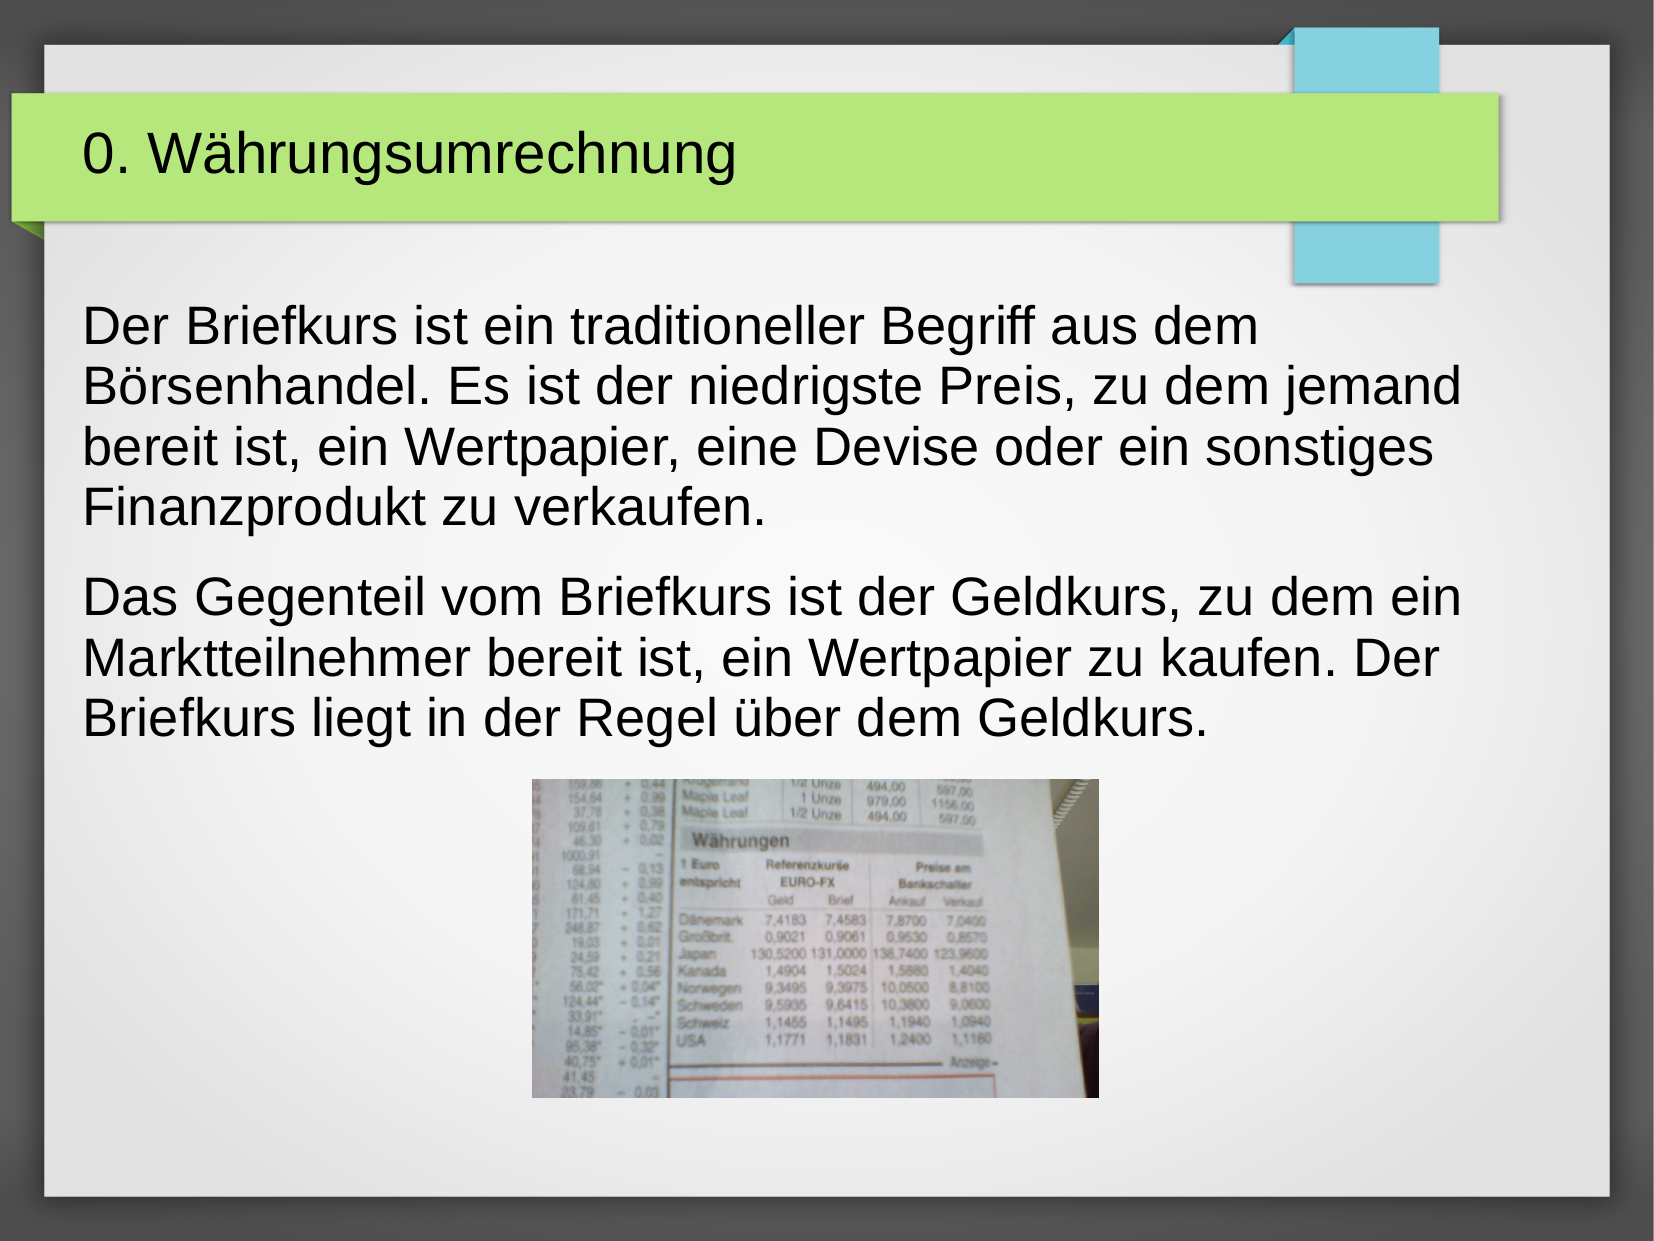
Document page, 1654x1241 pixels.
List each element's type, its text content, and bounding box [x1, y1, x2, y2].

title 0. Währungsumrechnung [82, 94, 1264, 213]
list Der Briefkurs ist ein traditioneller Begriff aus dem Börsenhandel. Es ist der niedrigste Preis, zu dem jemand bereit ist, ein Wertpapier, eine Devise oder ein sonstiges Finanzprodukt zu verkaufen. Das Gegenteil vom Briefkurs ist der Geldkurs, zu dem ein Marktteilnehmer bereit ist, ein Wertpapier zu kaufen. Der Briefkurs liegt in der Regel über dem Geldkurs. [82, 295, 1571, 1015]
picture [0, 0, 1654, 1241]
